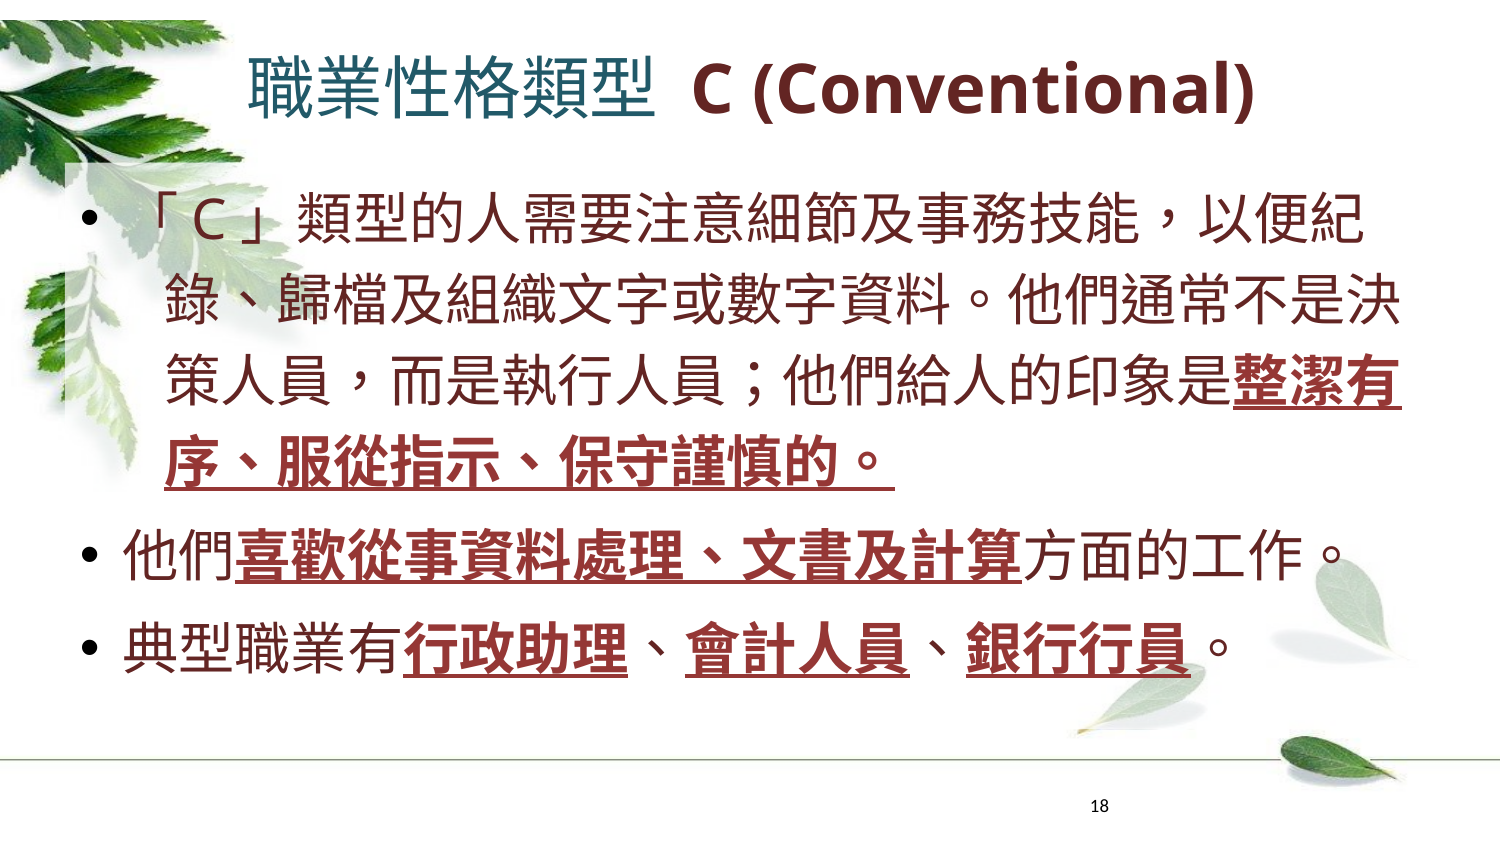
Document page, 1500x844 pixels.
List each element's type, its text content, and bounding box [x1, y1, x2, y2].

title 職業性格類型 C (Conventional) [76, 19, 1427, 153]
picture [0, 20, 1500, 844]
text_box [1074, 782, 1426, 828]
list 「C」類型的人需要注意細節及事務技能，以便紀錄、歸檔及組織文字或數字資料。他們通常不是決策人員，而是執行人員；他們給人的印象是整潔有序、服從指示、保守謹慎的。 他們喜歡從事資料處理、文書及計算方面的工作。 典型職業有行政助理、會計人員、銀行行員。 [64, 162, 1424, 729]
